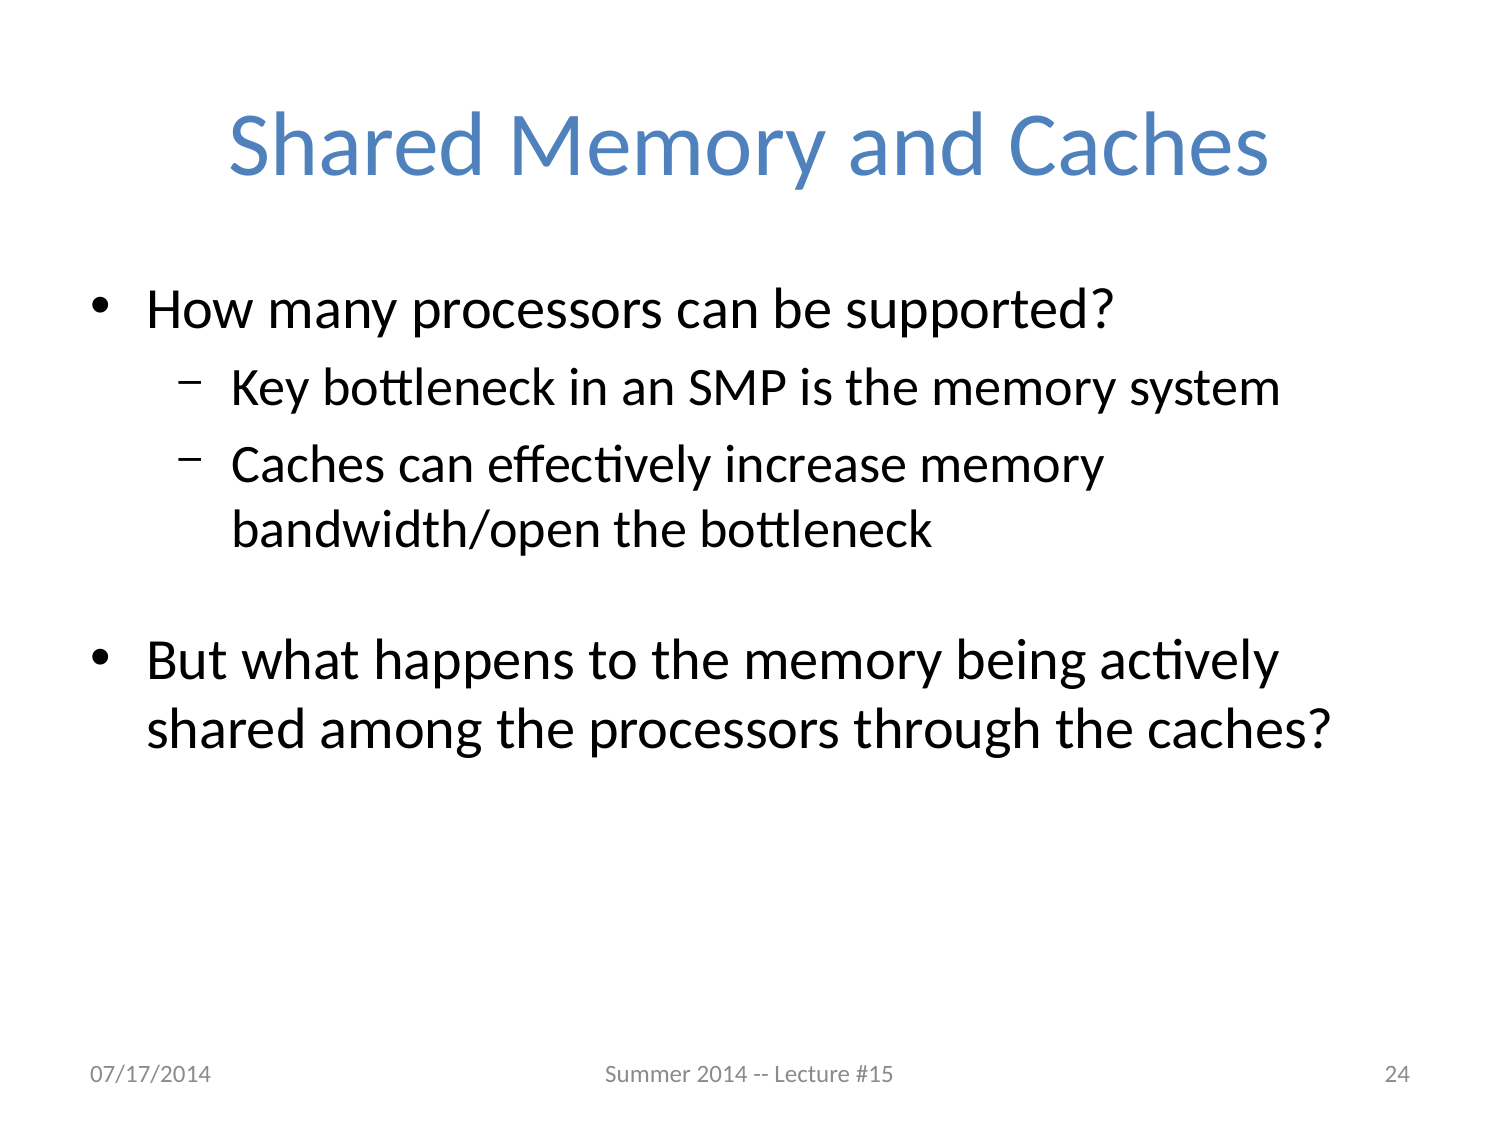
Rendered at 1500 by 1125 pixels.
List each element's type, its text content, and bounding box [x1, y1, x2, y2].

slide_number 07/17/2014 [75, 1042, 425, 1103]
title Shared Memory and Caches [75, 45, 1425, 233]
footer Summer 2014 -- Lecture #15 [512, 1042, 988, 1103]
slide_number <number> [1074, 1042, 1425, 1103]
list How many processors can be supported? Key bottleneck in an SMP is the memory system Caches can effectively increase memory bandwidth/open the bottleneck But what happens to the memory being actively shared among the processors through the caches? [75, 262, 1425, 1073]
